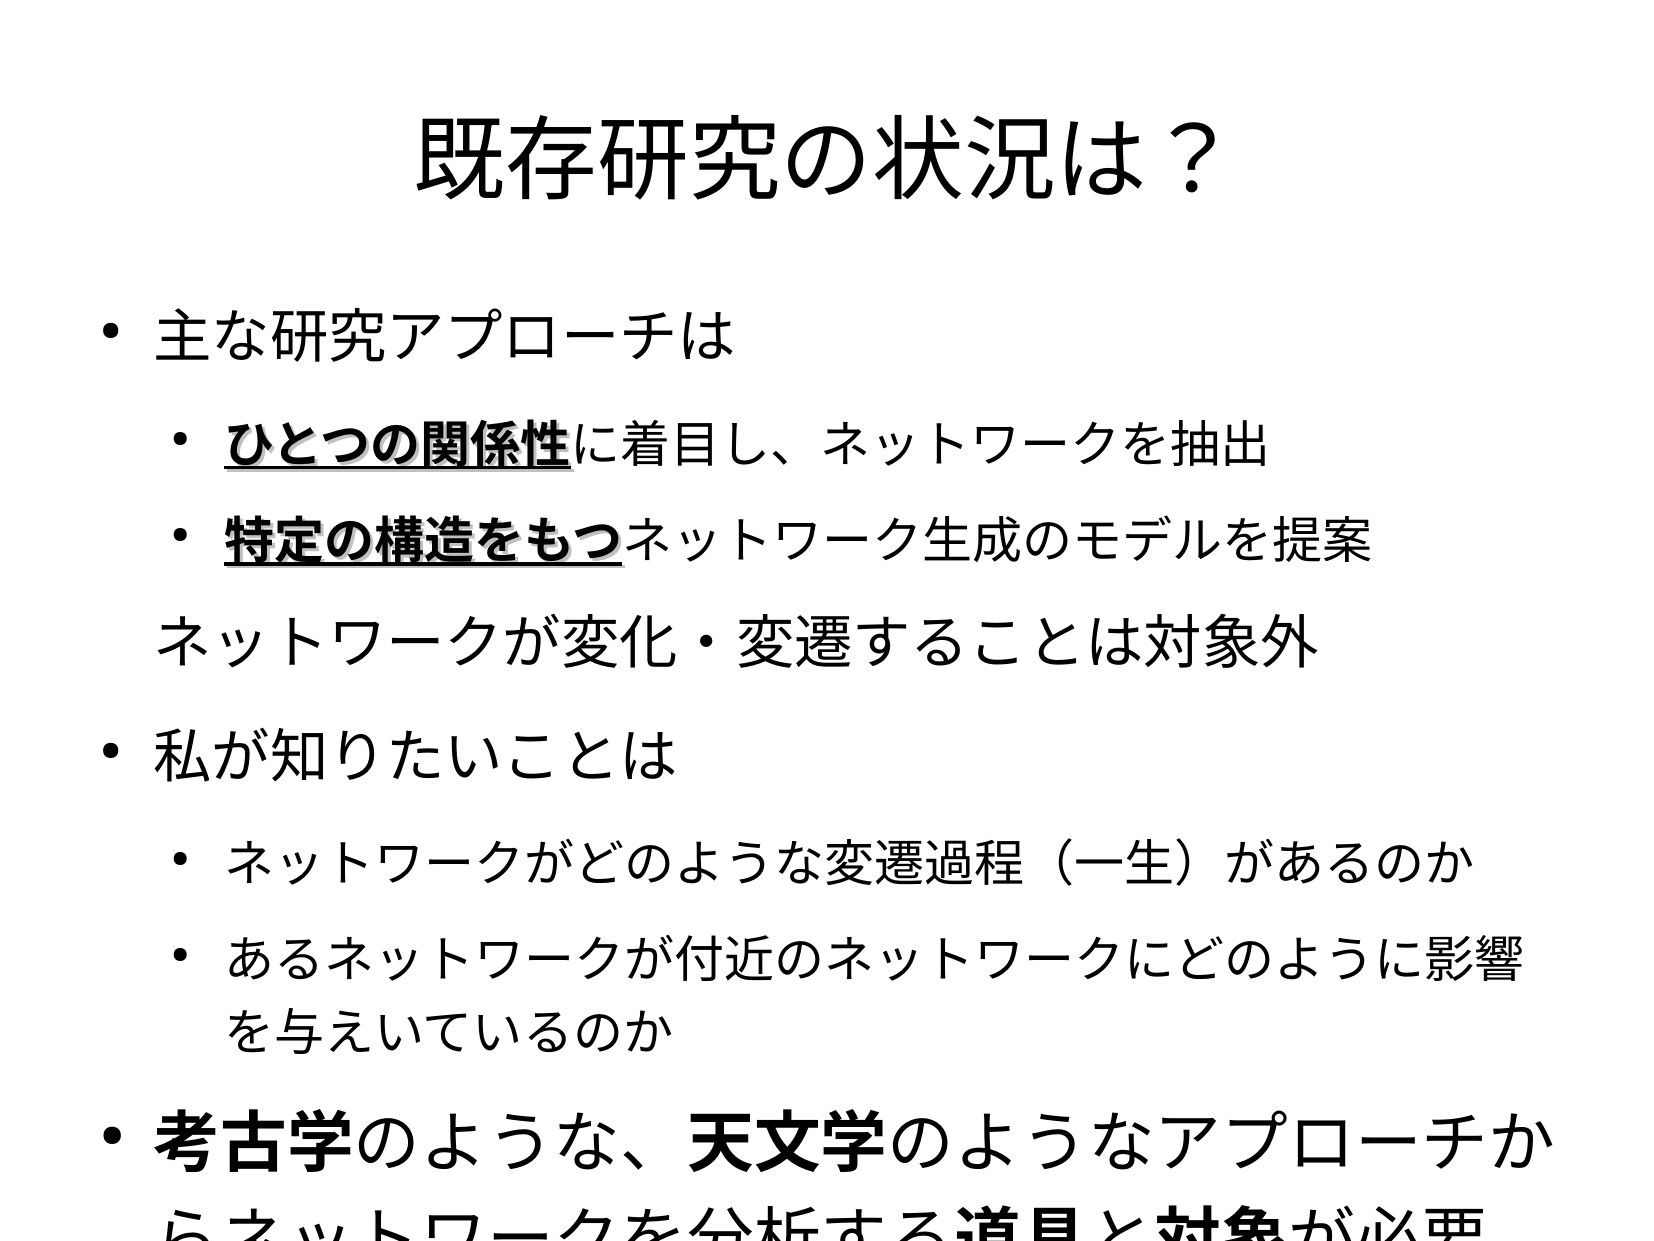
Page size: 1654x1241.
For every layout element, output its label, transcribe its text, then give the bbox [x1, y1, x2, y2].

title 既存研究の状況は？ [82, 49, 1571, 257]
list 主な研究アプローチは ひとつの関係性に着目し、ネットワークを抽出 特定の構造をもつネットワーク生成のモデルを提案 ネットワークが変化・変遷することは対象外 私が知りたいことは ネットワークがどのような変遷過程（一生）があるのか あるネットワークが付近のネットワークにどのように影響を与えいているのか 考古学のような、天文学のようなアプローチからネットワークを分析する道具と対象が必要 [82, 290, 1571, 1094]
